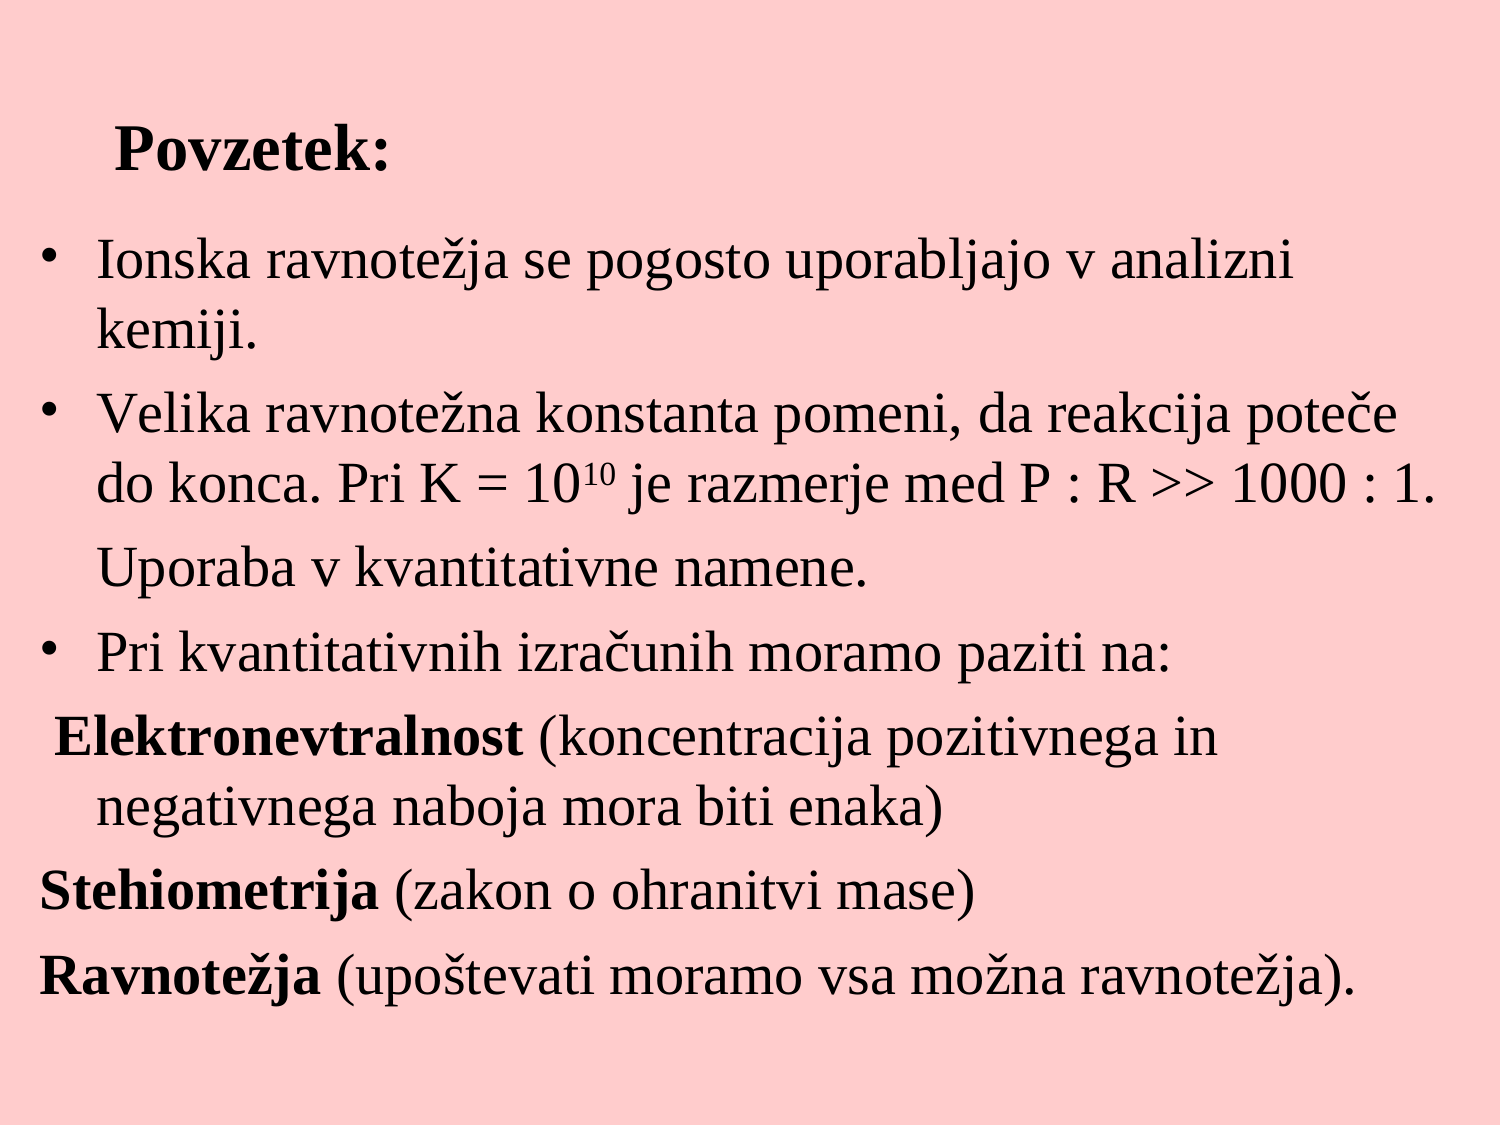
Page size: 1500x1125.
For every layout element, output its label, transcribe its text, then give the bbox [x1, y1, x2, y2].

title Povzetek: [99, 49, 1375, 212]
list Ionska ravnotežja se pogosto uporabljajo v analizni kemiji. Velika ravnotežna konstanta pomeni, da reakcija poteče do konca. Pri K = 1010 je razmerje med P : R >> 1000 : 1. Uporaba v kvantitativne namene. Pri kvantitativnih izračunih moramo paziti na: Elektronevtralnost (koncentracija pozitivnega in negativnega naboja mora biti enaka) Stehiometrija (zakon o ohranitvi mase) Ravnotežja (upoštevati moramo vsa možna ravnotežja). [24, 212, 1476, 1075]
